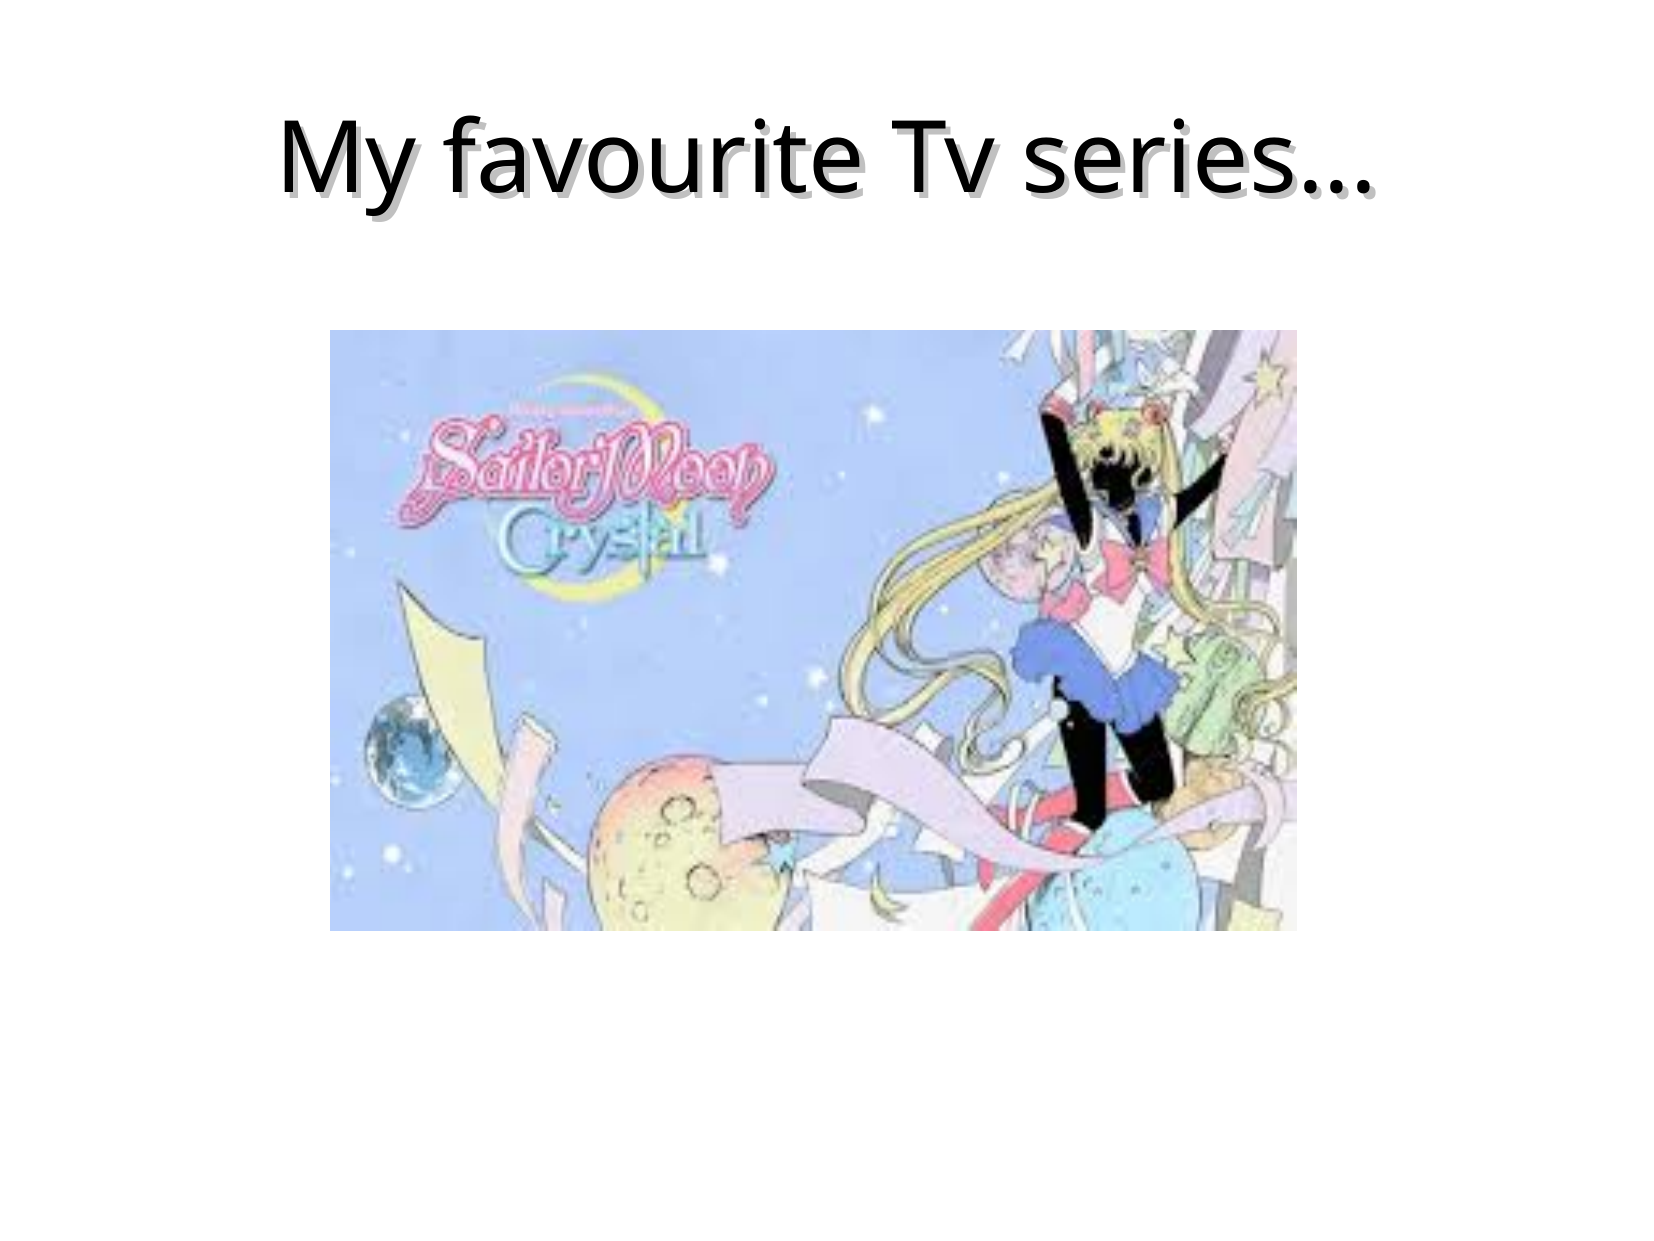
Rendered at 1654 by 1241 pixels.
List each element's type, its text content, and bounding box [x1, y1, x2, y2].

title My favourite Tv series... [82, 92, 1571, 214]
picture [330, 330, 1297, 931]
